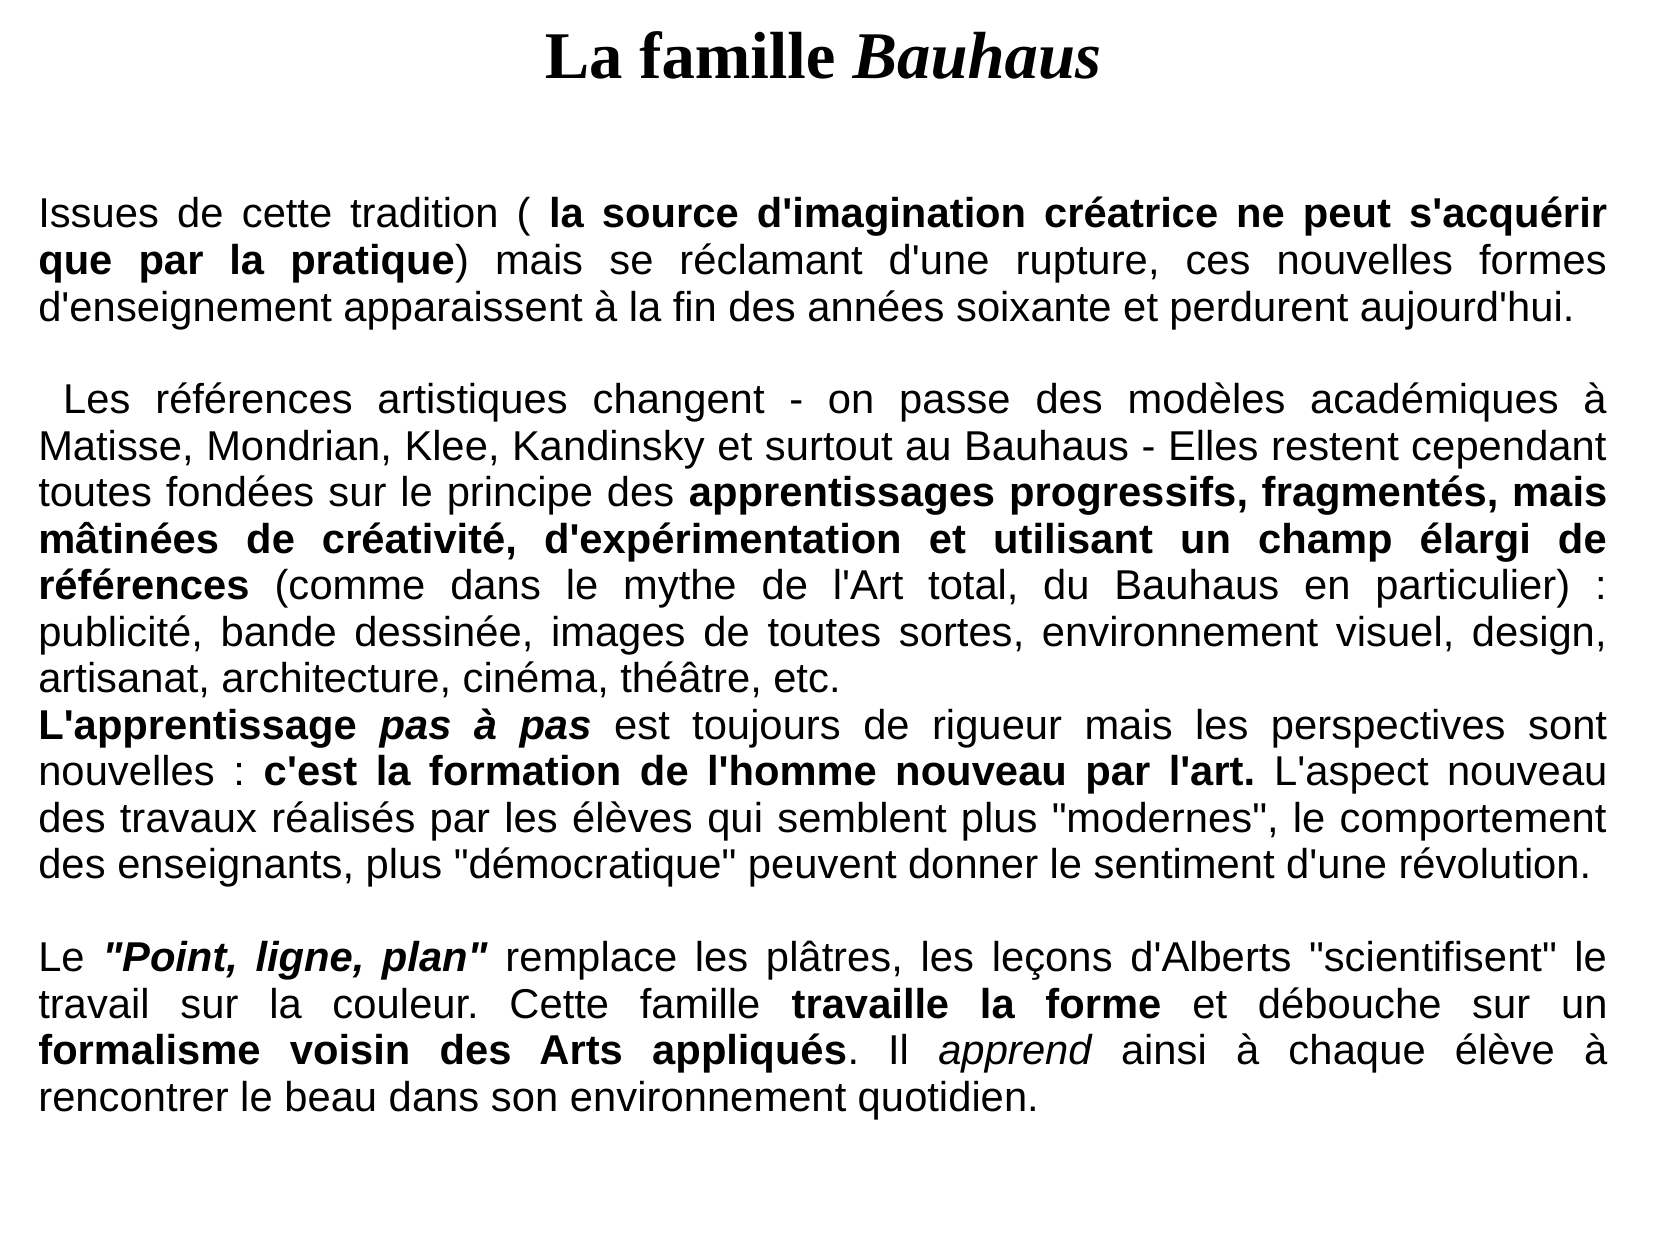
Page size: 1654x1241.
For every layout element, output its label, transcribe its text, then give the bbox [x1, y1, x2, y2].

text_box La famille Bauhaus Issues de cette tradition ( la source d'imagination créatrice ne peut s'acquérir que par la pratique) mais se réclamant d'une rupture, ces nouvelles formes d'enseignement apparaissent à la fin des années soixante et perdurent aujourd'hui. Les références artistiques changent - on passe des modèles académiques à Matisse, Mondrian, Klee, Kandinsky et surtout au Bauhaus - Elles restent cependant toutes fondées sur le principe des apprentissages progressifs, fragmentés, mais mâtinées de créativité, d'expérimentation et utilisant un champ élargi de références (comme dans le mythe de l'Art total, du Bauhaus en particulier) : publicité, bande dessinée, images de toutes sortes, environnement visuel, design, artisanat, architecture, cinéma, théâtre, etc. L'apprentissage pas à pas est toujours de rigueur mais les perspectives sont nouvelles : c'est la formation de l'homme nouveau par l'art. L'aspect nouveau des travaux réalisés par les élèves qui semblent plus "modernes", le comportement des enseignants, plus "démocratique" peuvent donner le sentiment d'une révolution. Le "Point, ligne, plan" remplace les plâtres, les leçons d'Alberts "scientifisent" le travail sur la couleur. Cette famille travaille la forme et débouche sur un formalisme voisin des Arts appliqués. Il apprend ainsi à chaque élève à rencontrer le beau dans son environnement quotidien. [23, 11, 1623, 1182]
